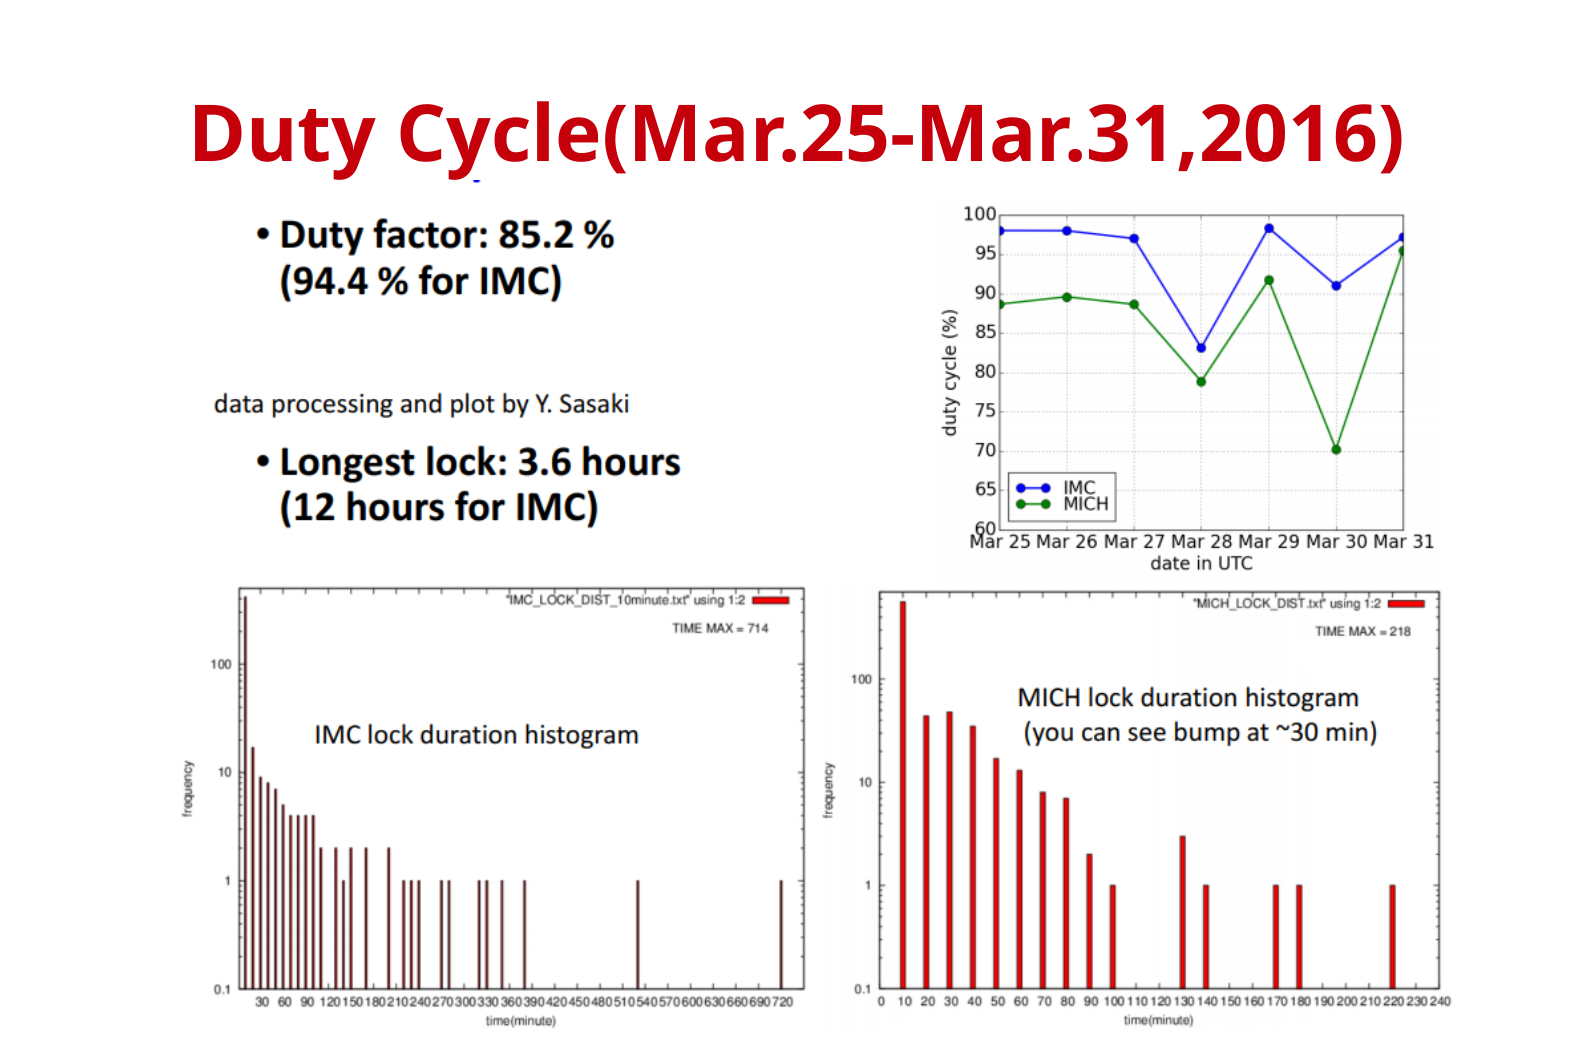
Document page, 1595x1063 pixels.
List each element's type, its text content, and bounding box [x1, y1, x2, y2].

picture [147, 180, 1477, 1048]
title Duty Cycle(Mar.25-Mar.31,2016) [79, 42, 1515, 220]
